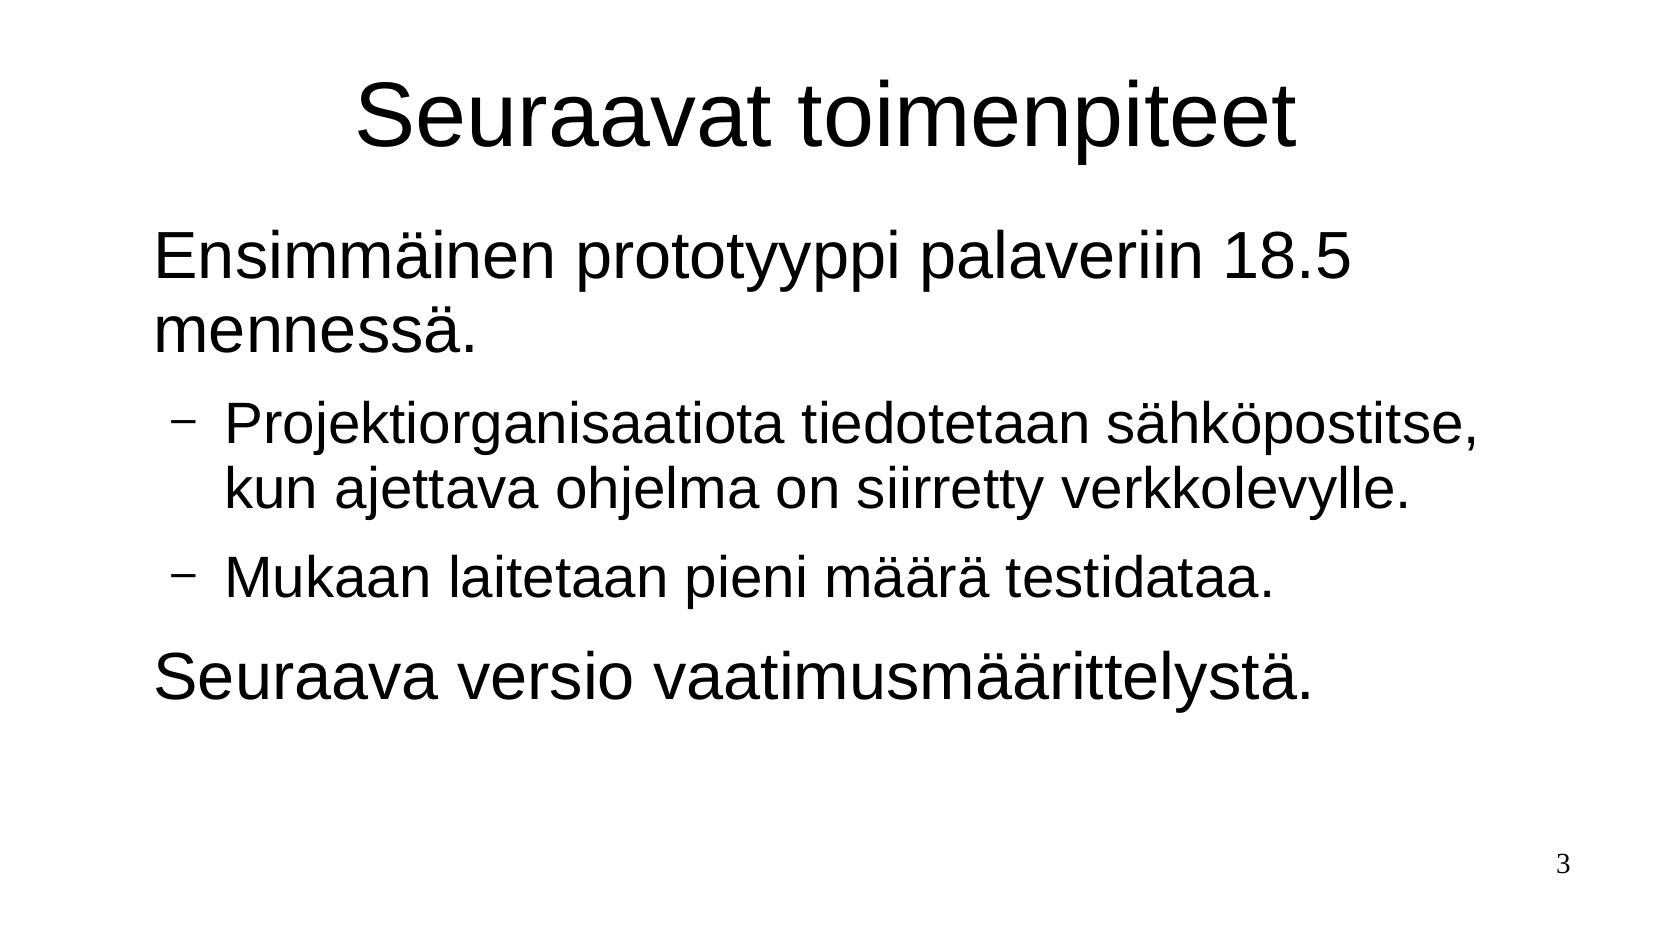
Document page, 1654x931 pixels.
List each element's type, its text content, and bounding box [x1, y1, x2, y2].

list Ensimmäinen prototyyppi palaveriin 18.5 mennessä. Projektiorganisaatiota tiedotetaan sähköpostitse, kun ajettava ohjelma on siirretty verkkolevylle. Mukaan laitetaan pieni määrä testidataa. Seuraava versio vaatimusmäärittelystä. [82, 217, 1571, 758]
title Seuraavat toimenpiteet [82, 37, 1571, 193]
